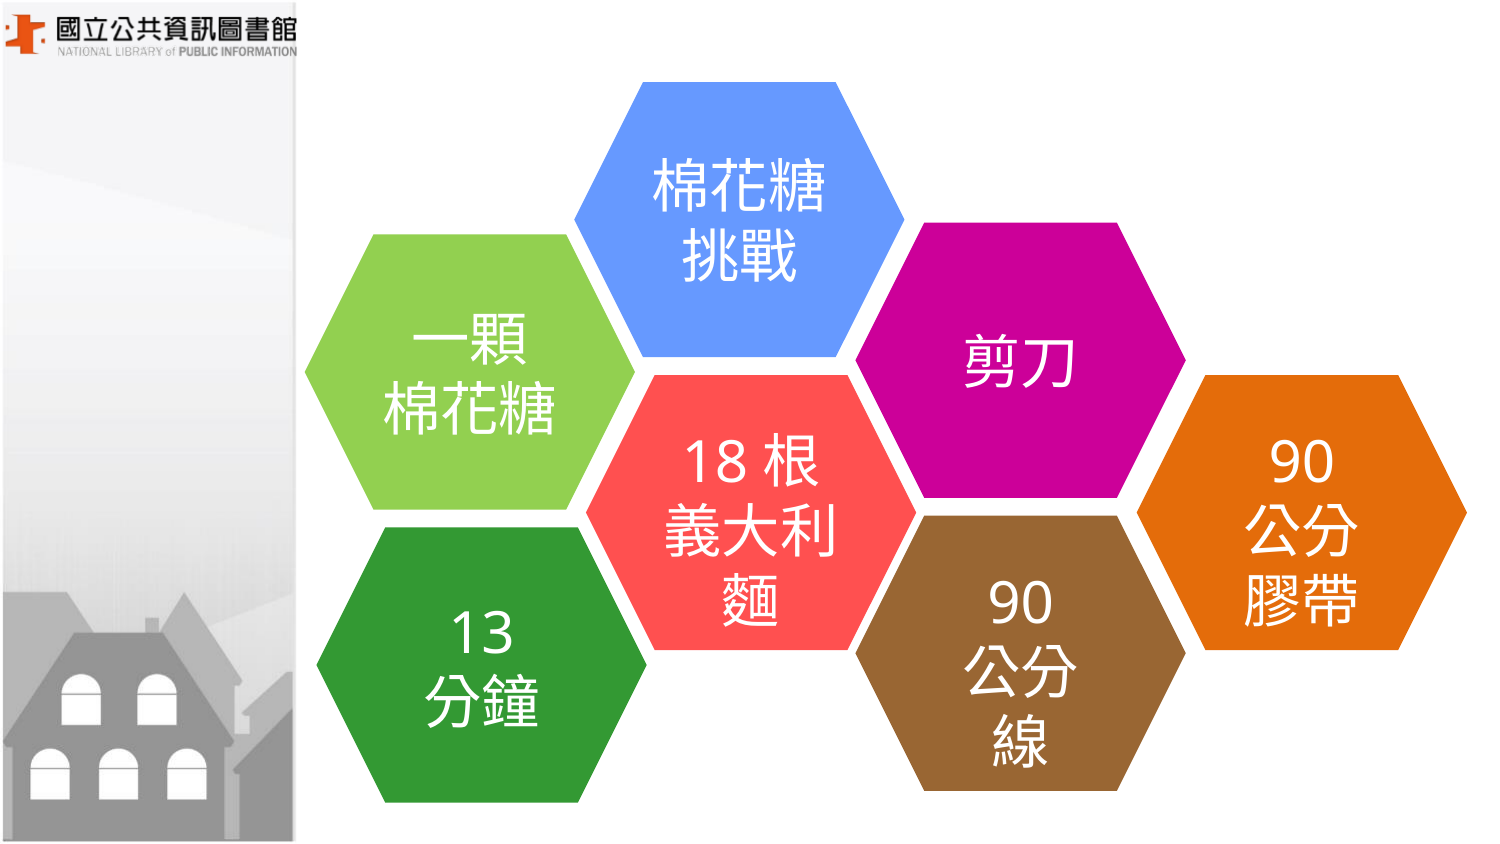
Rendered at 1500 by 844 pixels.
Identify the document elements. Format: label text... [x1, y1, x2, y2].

text_box 13 分鐘 [316, 527, 647, 803]
text_box 90 公分 線 [855, 515, 1186, 791]
text_box 一顆 棉花糖 [304, 234, 635, 510]
text_box 90 公分 膠帶 [1136, 375, 1467, 651]
text_box 剪刀 [855, 222, 1186, 498]
picture [4, 13, 298, 57]
text_box 棉花糖 挑戰 [574, 82, 905, 358]
text_box 18根 義大利麵 [585, 375, 917, 651]
